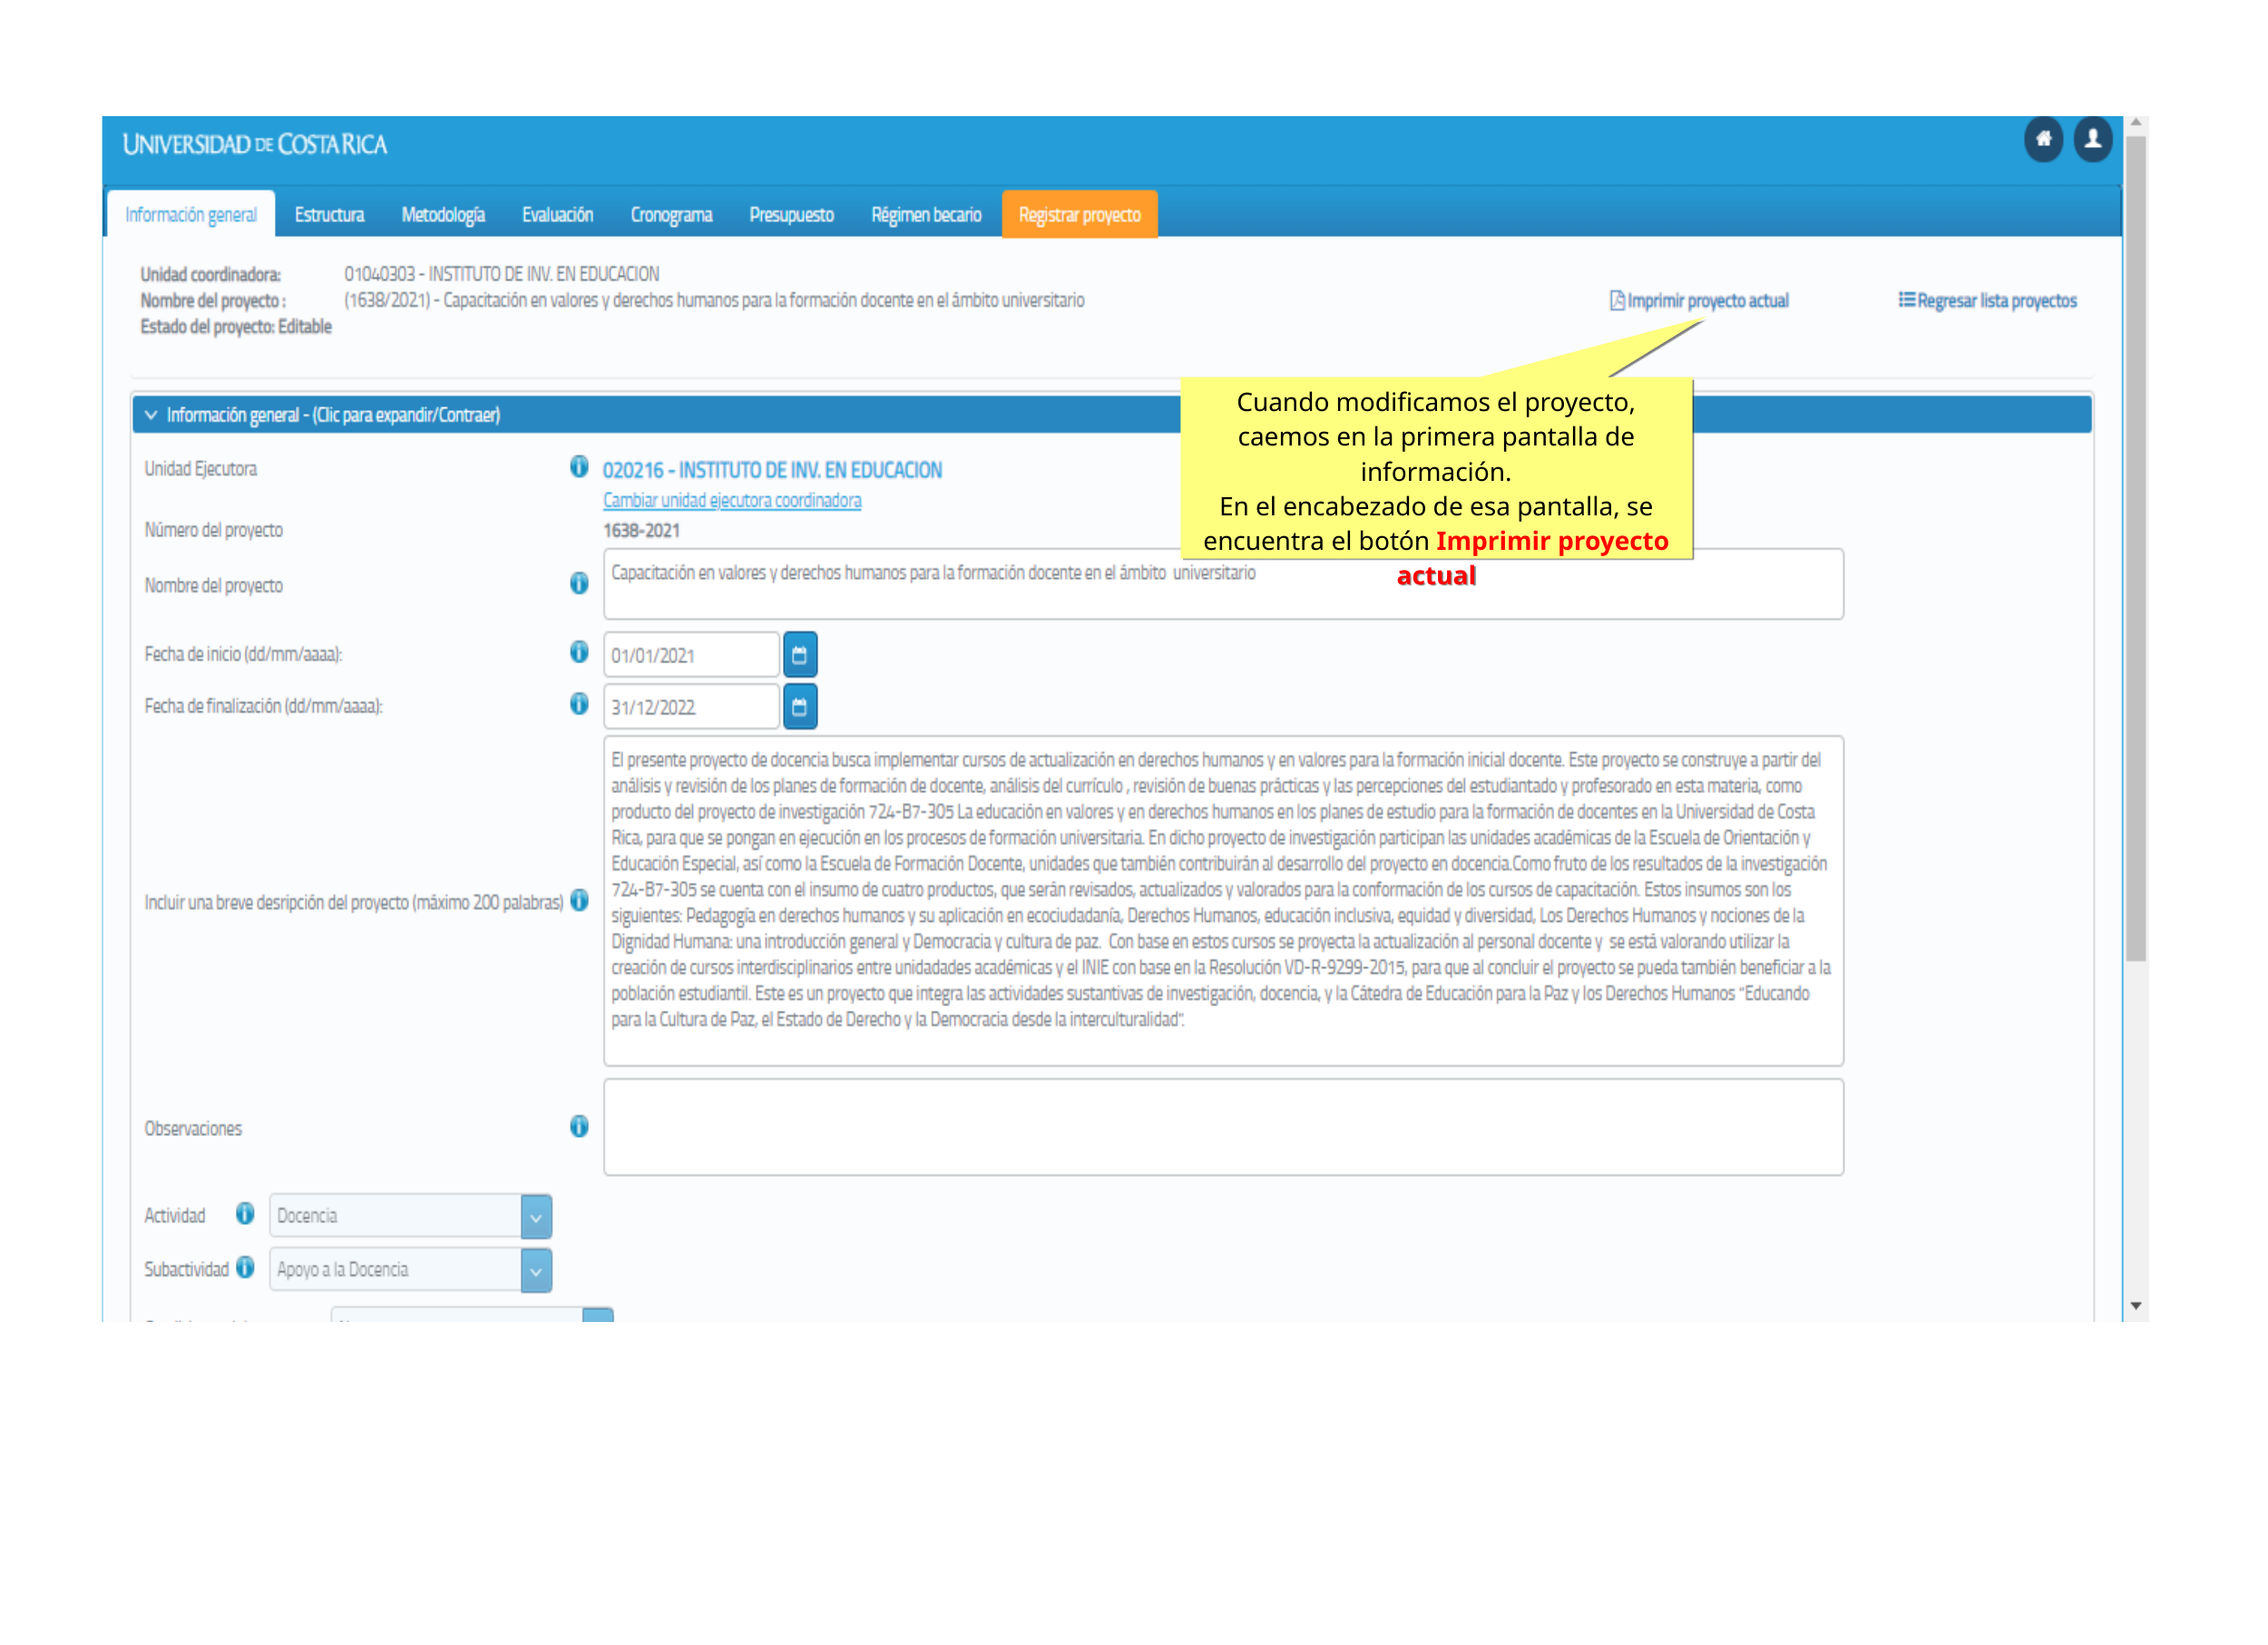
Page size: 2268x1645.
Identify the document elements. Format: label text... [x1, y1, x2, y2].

text_box Cuando modificamos el proyecto, caemos en la primera pantalla de información. En el encabezado de esa pantalla, se encuentra el botón Imprimir proyecto actual [1180, 316, 1706, 559]
picture [102, 116, 2149, 1322]
